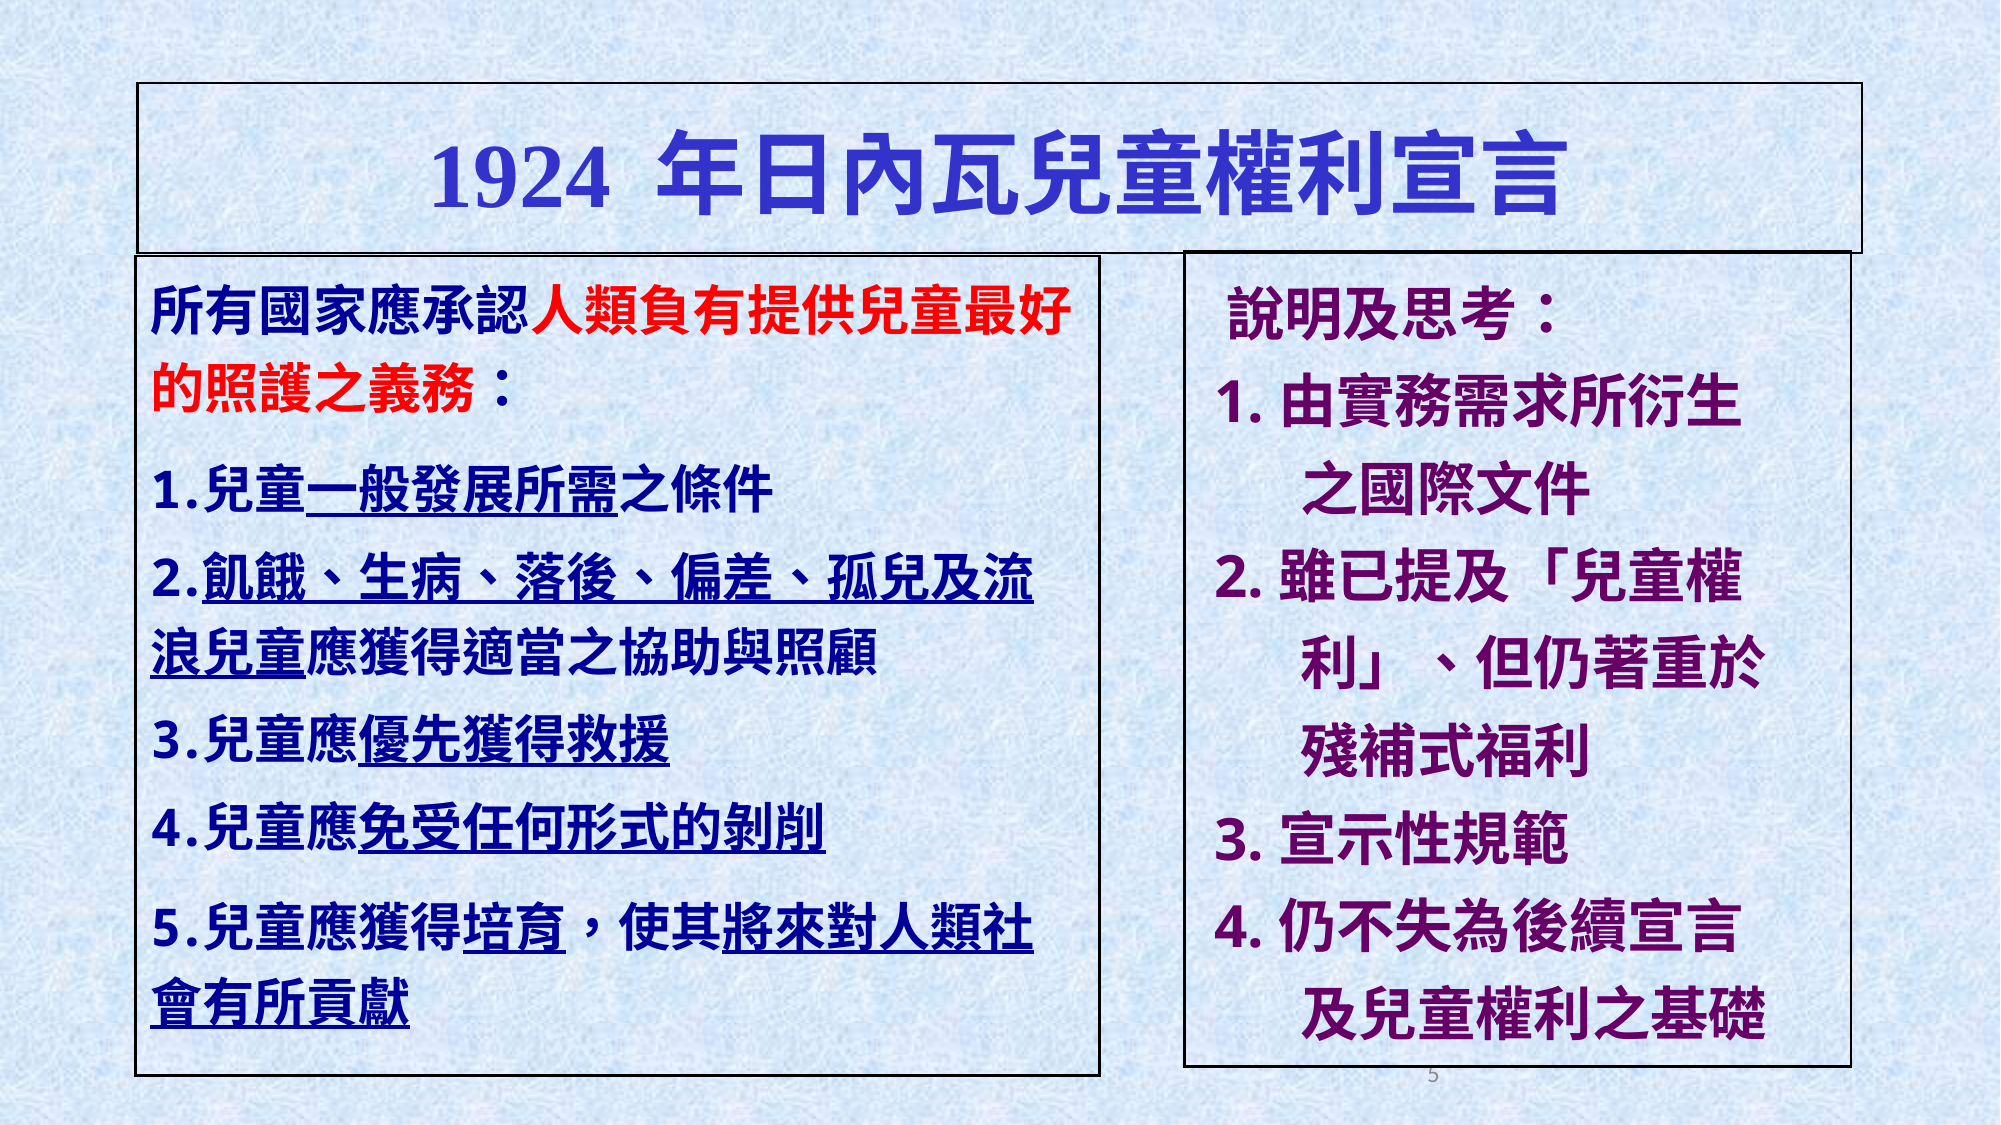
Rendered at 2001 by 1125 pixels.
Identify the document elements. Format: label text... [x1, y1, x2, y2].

text_box <編號> [1412, 1042, 1863, 1103]
title 1924 年日內瓦兒童權利宣言 [137, 82, 1863, 254]
picture [0, 0, 2001, 1125]
list 所有國家應承認人類負有提供兒童最好的照護之義務： 兒童一般發展所需之條件 飢餓、生病、落後、偏差、孤兒及流浪兒童應獲得適當之協助與照顧 兒童應優先獲得救援 兒童應免受任何形式的剝削 兒童應獲得培育，使其將來對人類社會有所貢獻 [135, 256, 1100, 1076]
text_box 說明及思考： 1.由實務需求所衍生 之國際文件 2.雖已提及「兒童權 利」、但仍著重於 殘補式福利 3.宣示性規範 4.仍不失為後續宣言 及兒童權利之基礎 [1184, 251, 1852, 1067]
